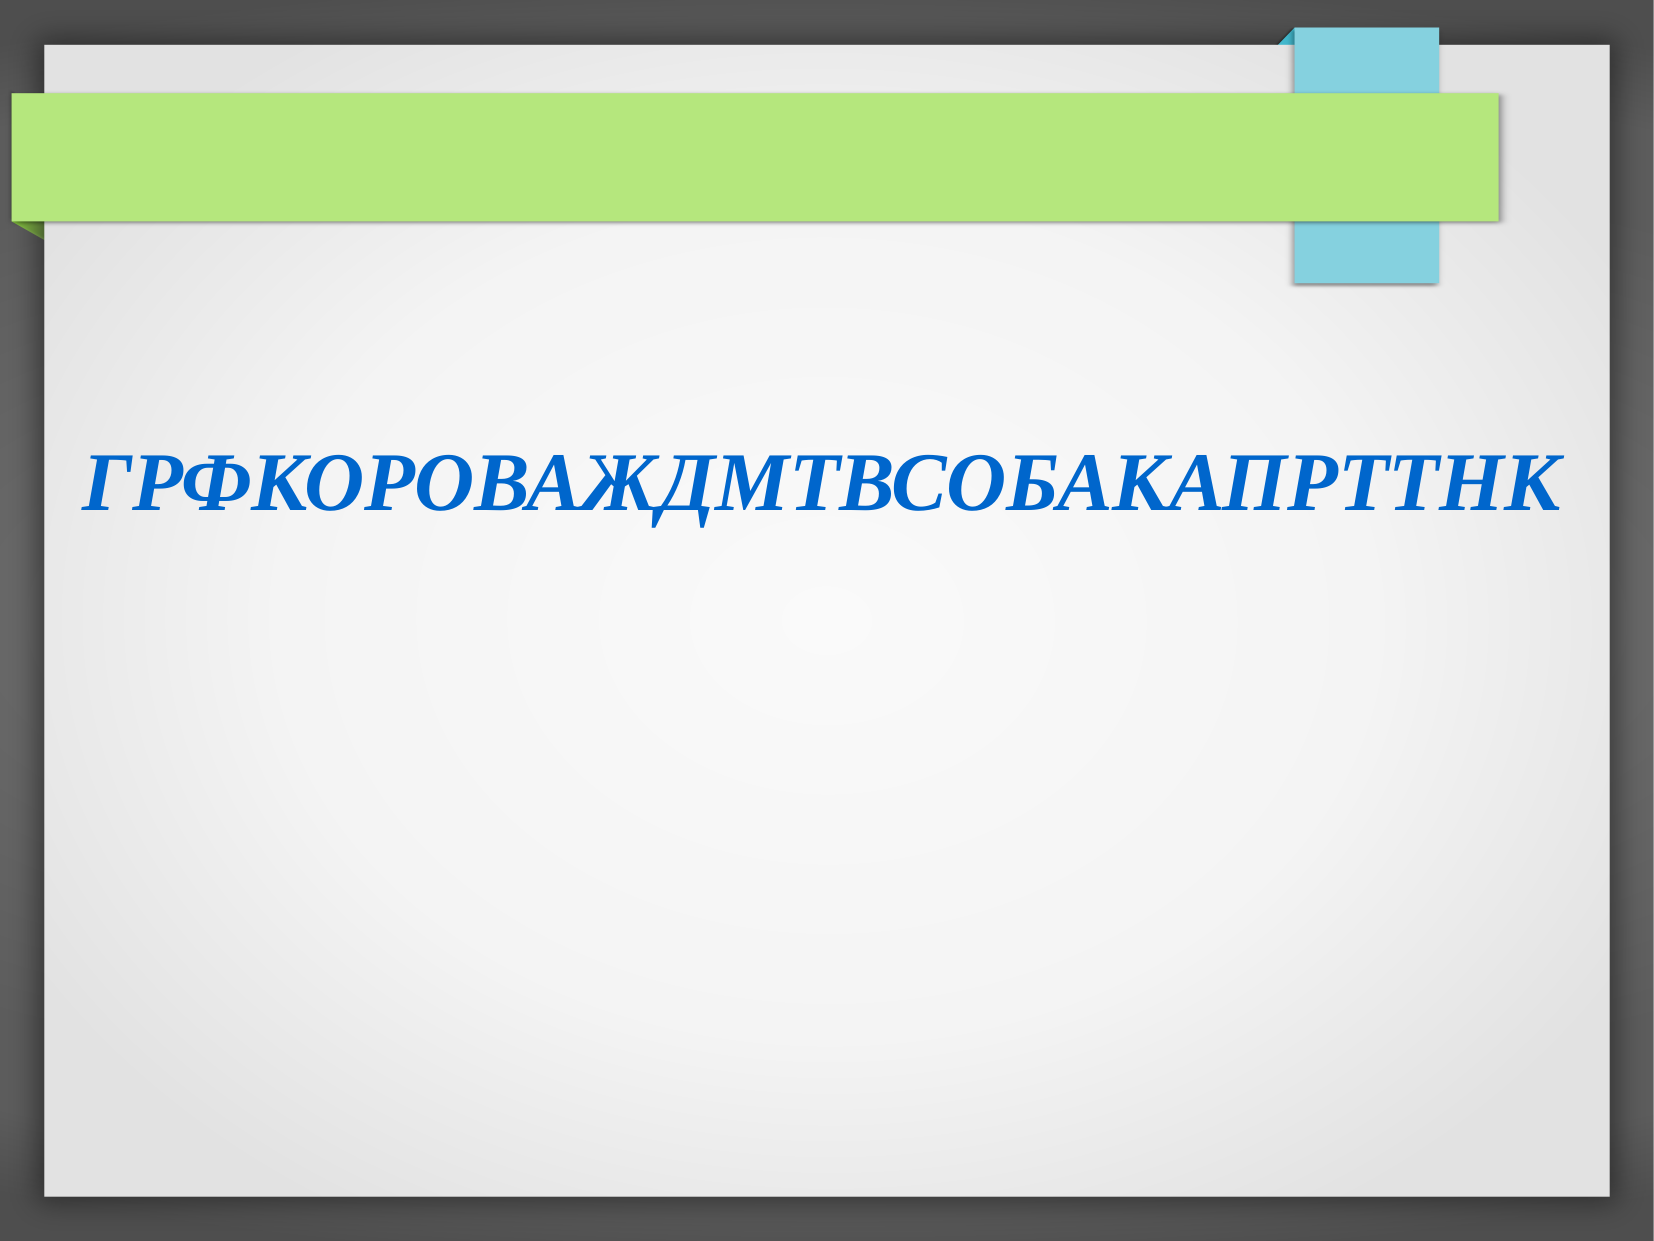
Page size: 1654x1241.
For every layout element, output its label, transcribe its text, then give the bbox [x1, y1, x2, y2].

picture [0, 0, 1654, 1241]
title ГРФКОРОВАЖДМТВСОБАКАПРТТНК [82, 49, 1571, 916]
